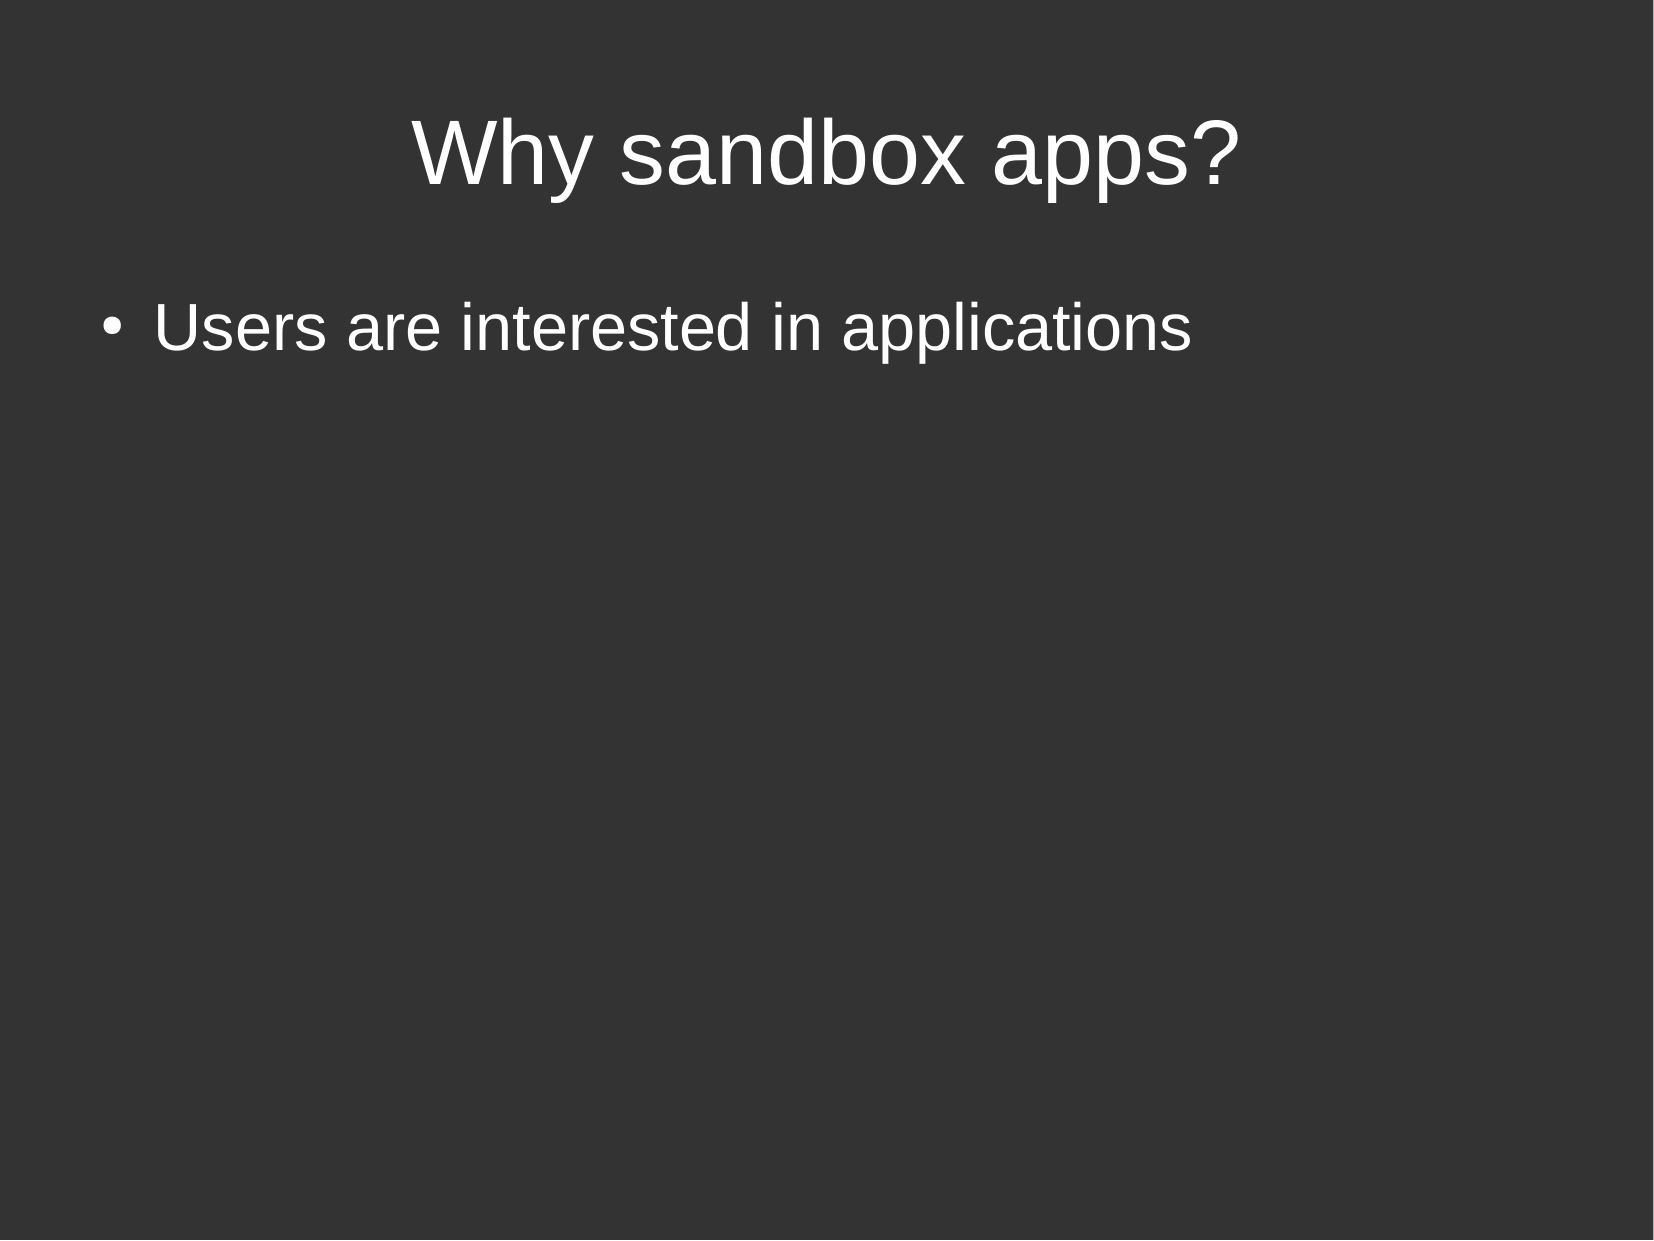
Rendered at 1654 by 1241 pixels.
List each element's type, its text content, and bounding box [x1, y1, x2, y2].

list Users are interested in applications [82, 290, 1571, 1010]
title Why sandbox apps? [82, 49, 1571, 257]
